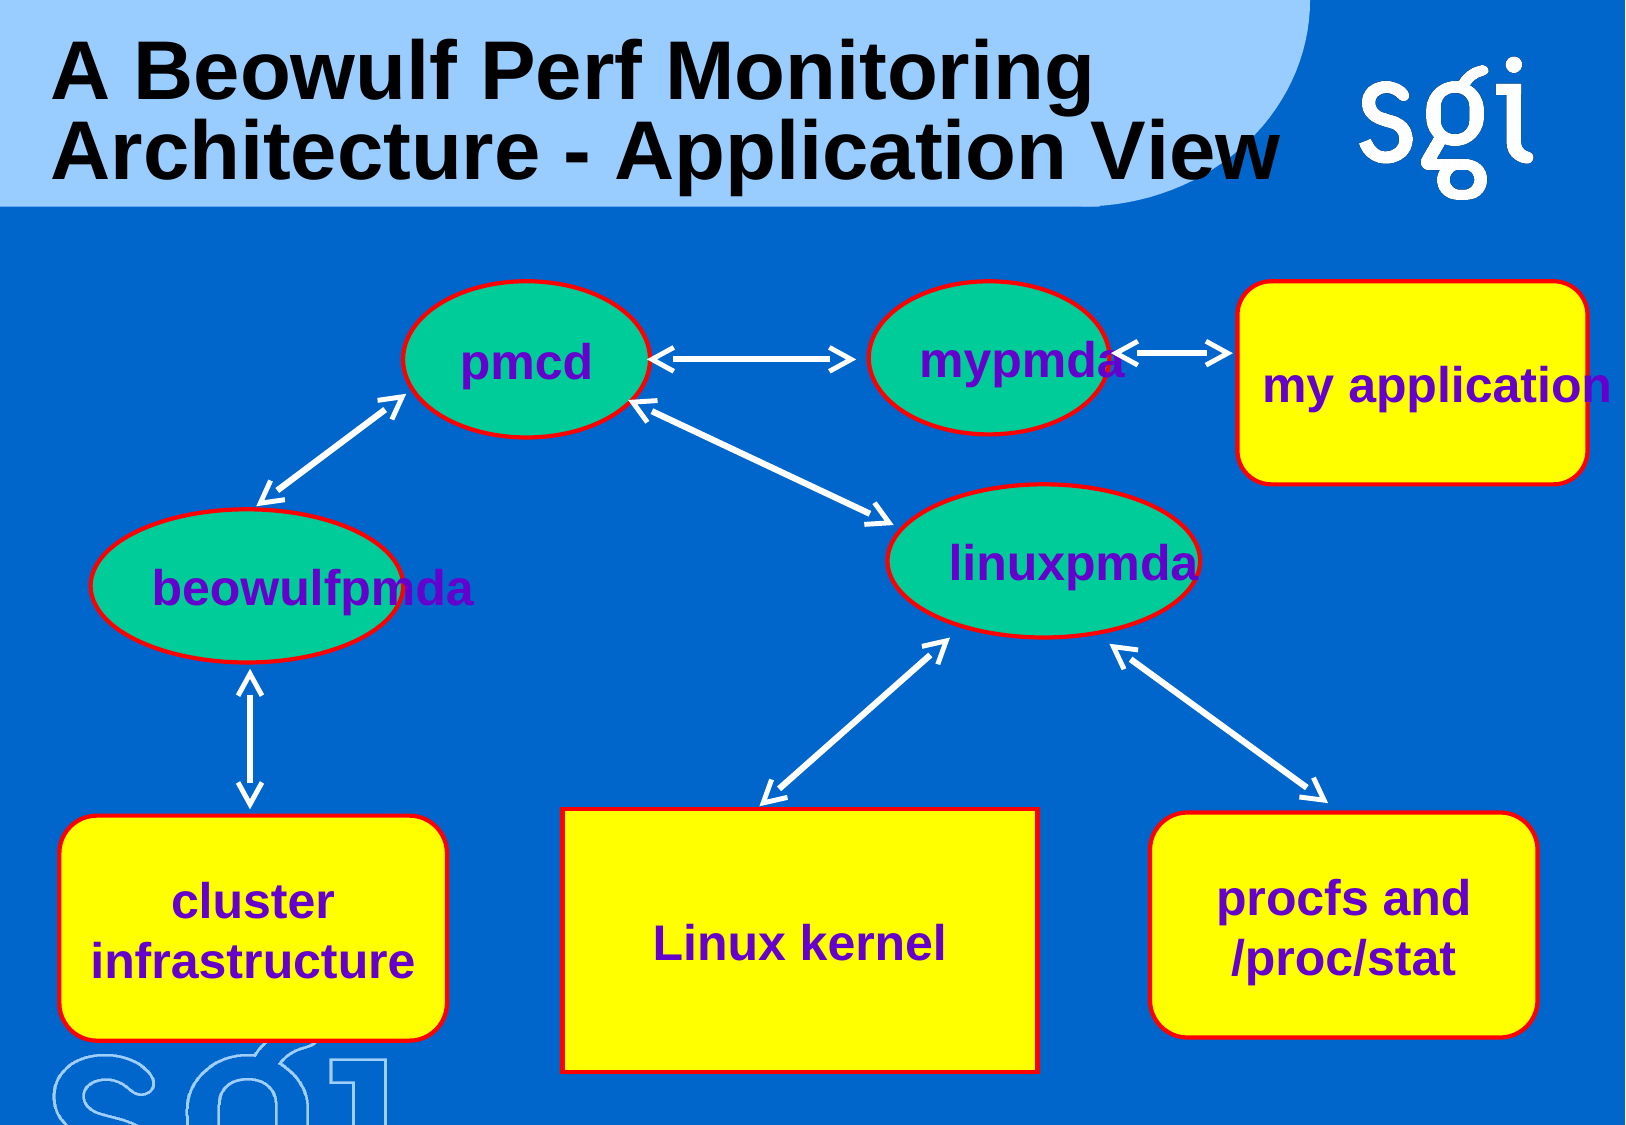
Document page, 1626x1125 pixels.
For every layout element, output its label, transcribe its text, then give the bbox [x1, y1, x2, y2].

text_box beowulfpmda [90, 509, 404, 663]
title A Beowulf Perf Monitoring Architecture - Application View [36, 24, 1318, 208]
text_box cluster infrastructure [59, 815, 447, 1041]
text_box my application [1237, 281, 1588, 485]
text_box linuxpmda [887, 484, 1201, 638]
text_box Linux kernel [562, 809, 1038, 1072]
text_box procfs and /proc/stat [1149, 812, 1538, 1038]
text_box mypmda [868, 281, 1110, 435]
text_box pmcd [403, 281, 650, 438]
